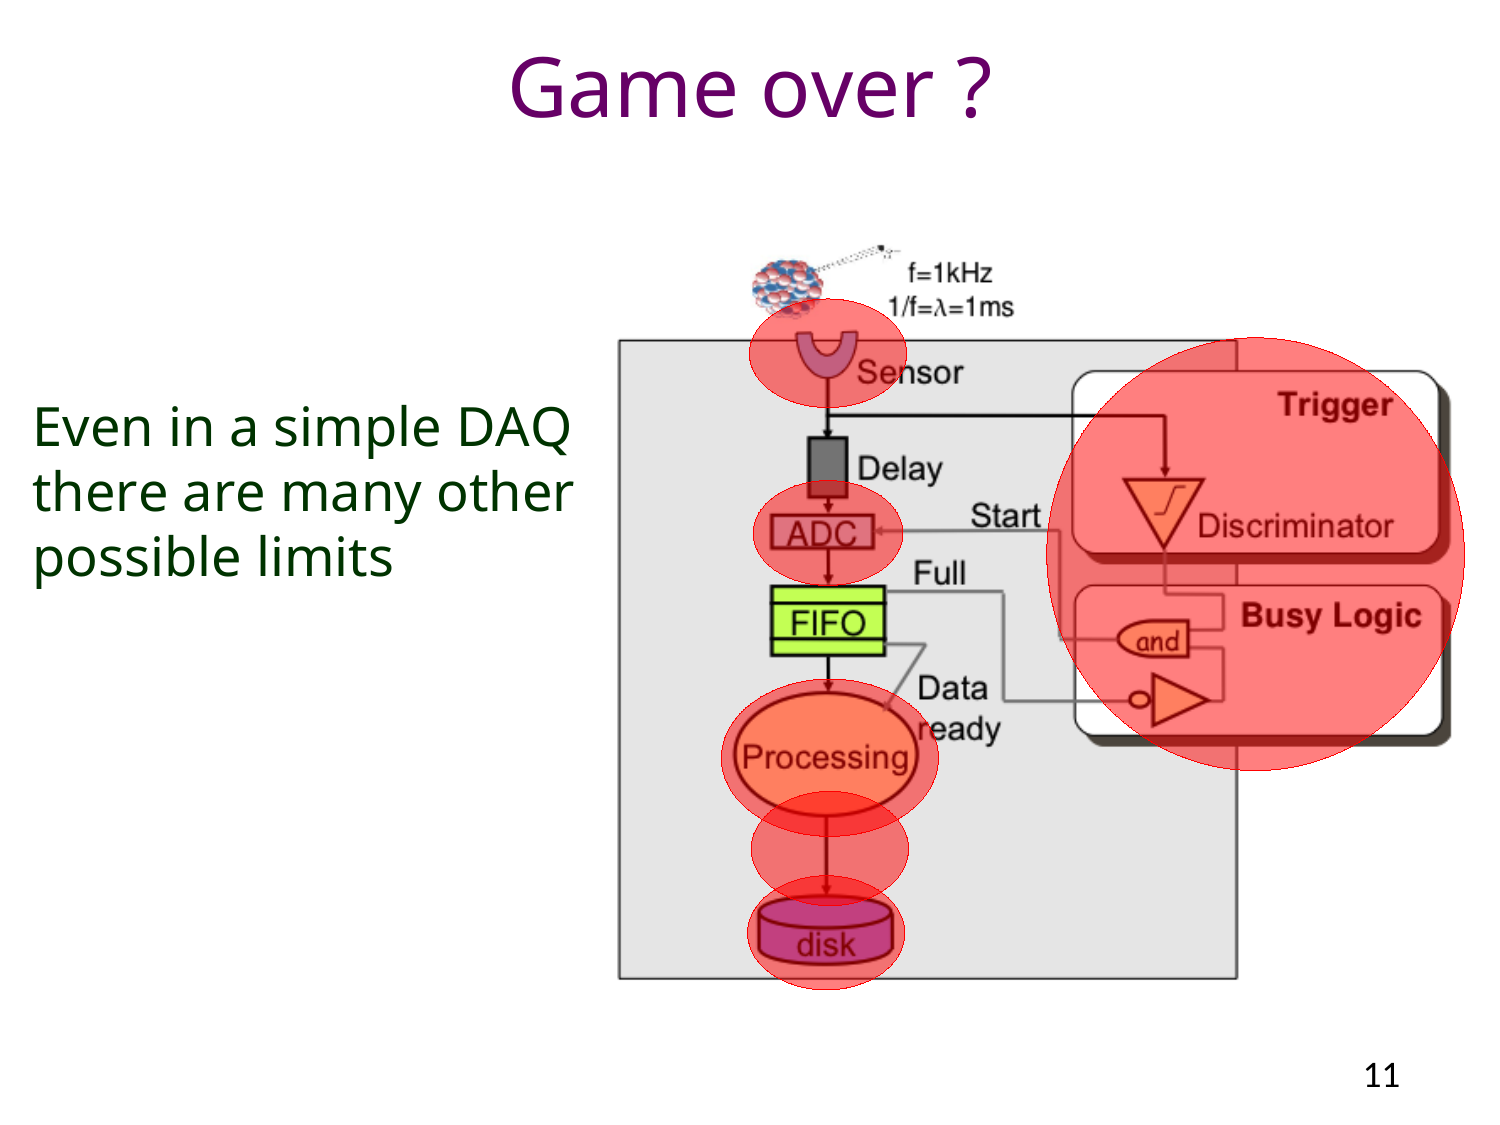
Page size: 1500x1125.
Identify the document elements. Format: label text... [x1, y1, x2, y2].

text_box [749, 298, 907, 408]
picture [611, 232, 1453, 1002]
list Even in a simple DAQ there are many other possible limits [17, 384, 606, 645]
text_box [721, 679, 939, 990]
title Game over ? [6, 0, 1495, 169]
text_box [753, 480, 903, 586]
text_box [1046, 337, 1465, 771]
